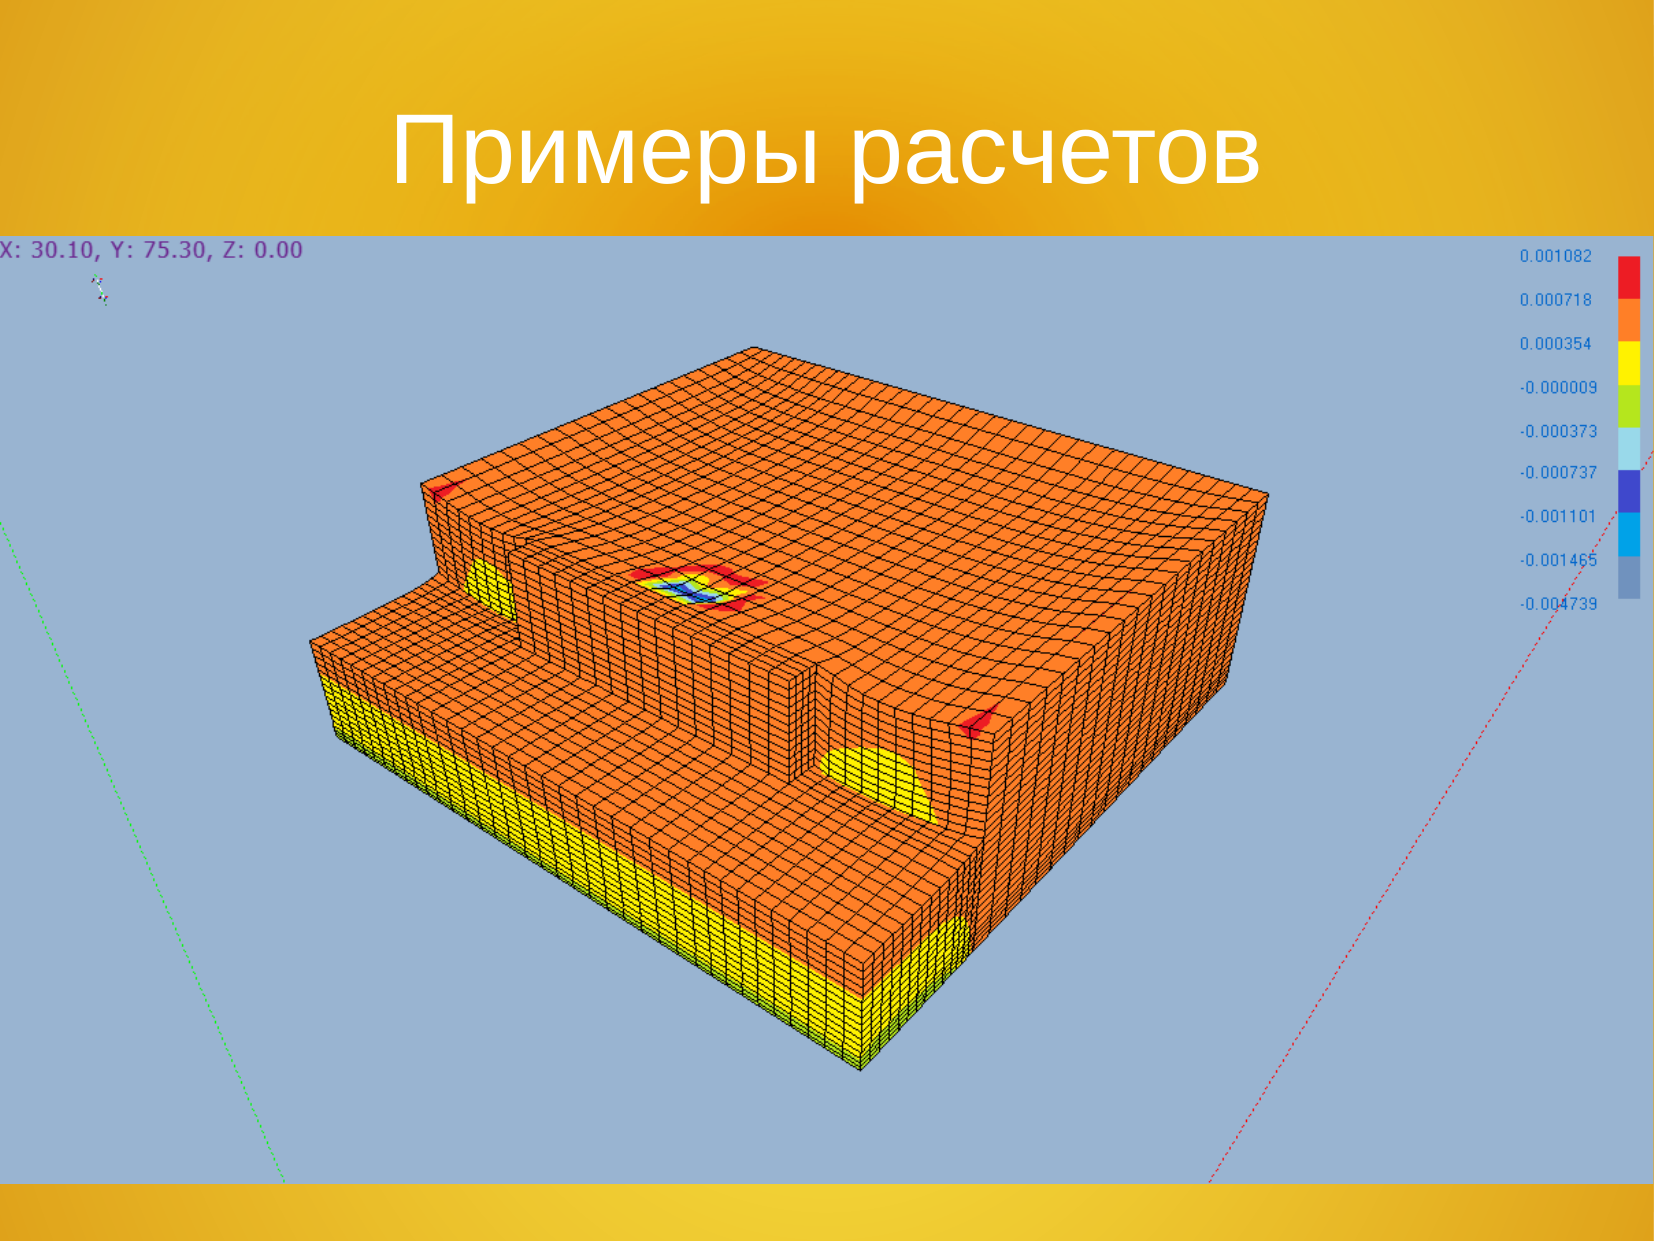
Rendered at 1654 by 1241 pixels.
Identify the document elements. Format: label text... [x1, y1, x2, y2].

title Примеры расчетов [82, 38, 1571, 236]
picture [0, 236, 1654, 1184]
